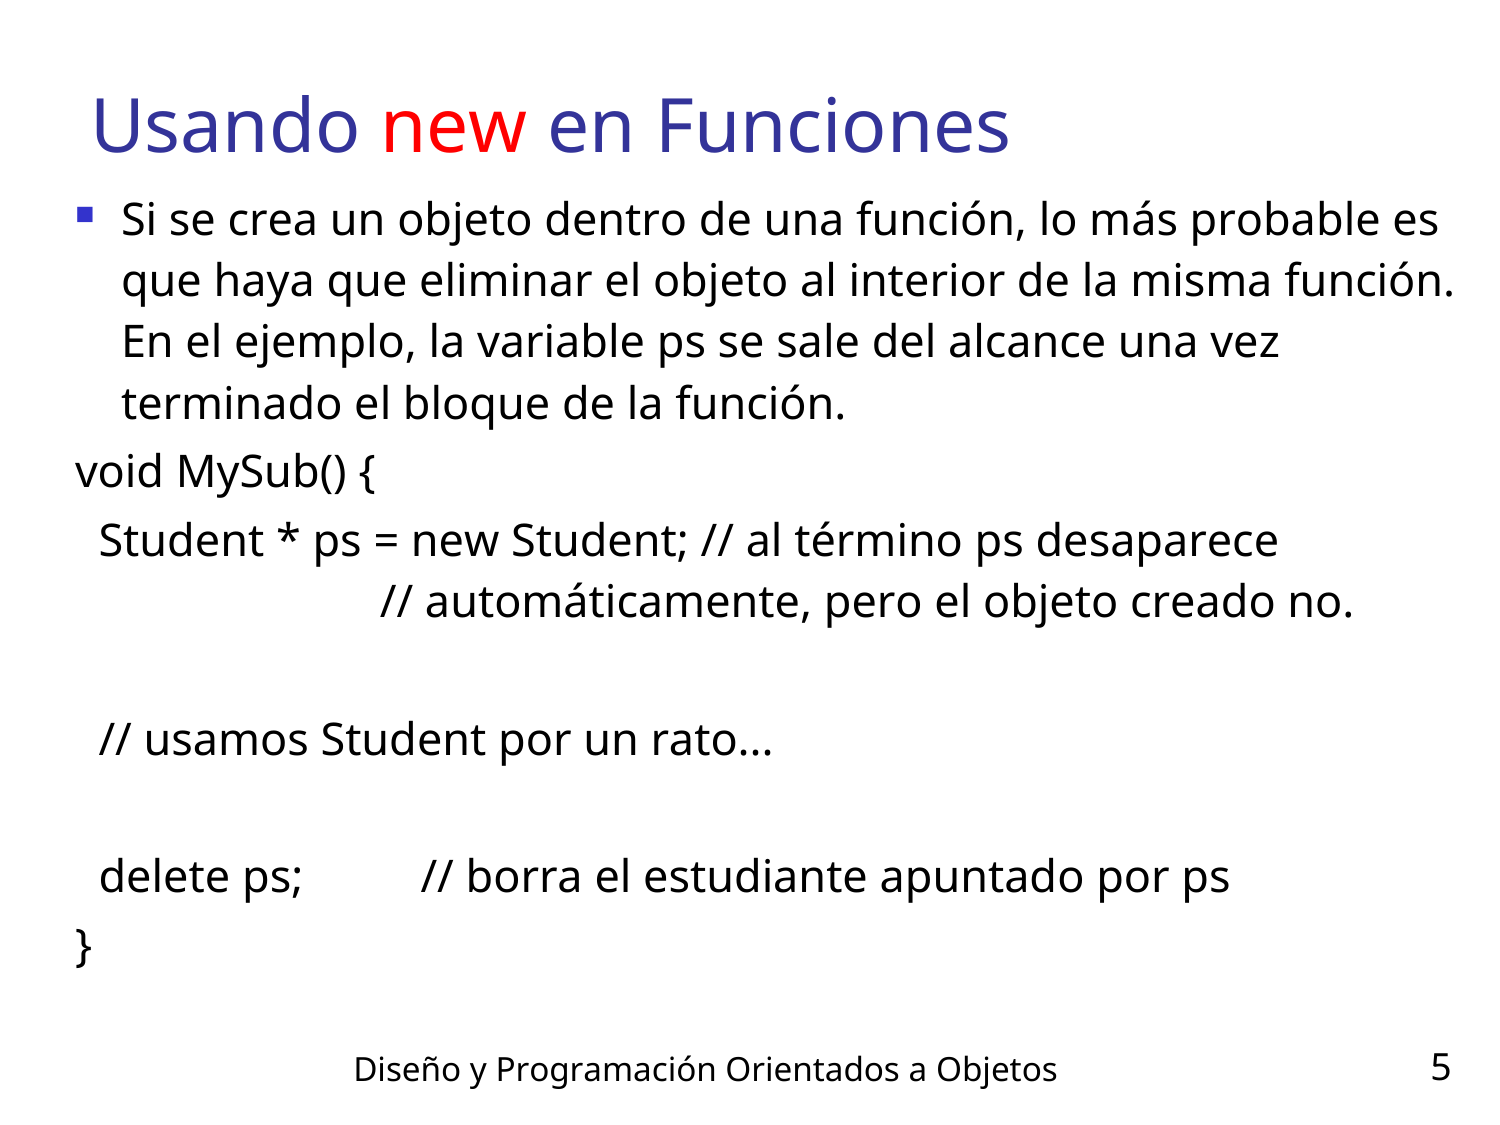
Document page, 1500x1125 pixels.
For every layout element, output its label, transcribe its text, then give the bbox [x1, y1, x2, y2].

list Si se crea un objeto dentro de una función, lo más probable es que haya que eliminar el objeto al interior de la misma función. En el ejemplo, la variable ps se sale del alcance una vez terminado el bloque de la función. void MySub()‏ { Student * ps = new Student; // al término ps desaparece // automáticamente, pero el objeto creado no. // usamos Student por un rato... delete ps; // borra el estudiante apuntado por ps } [75, 187, 1462, 993]
title Usando new en Funciones [75, 19, 1466, 182]
